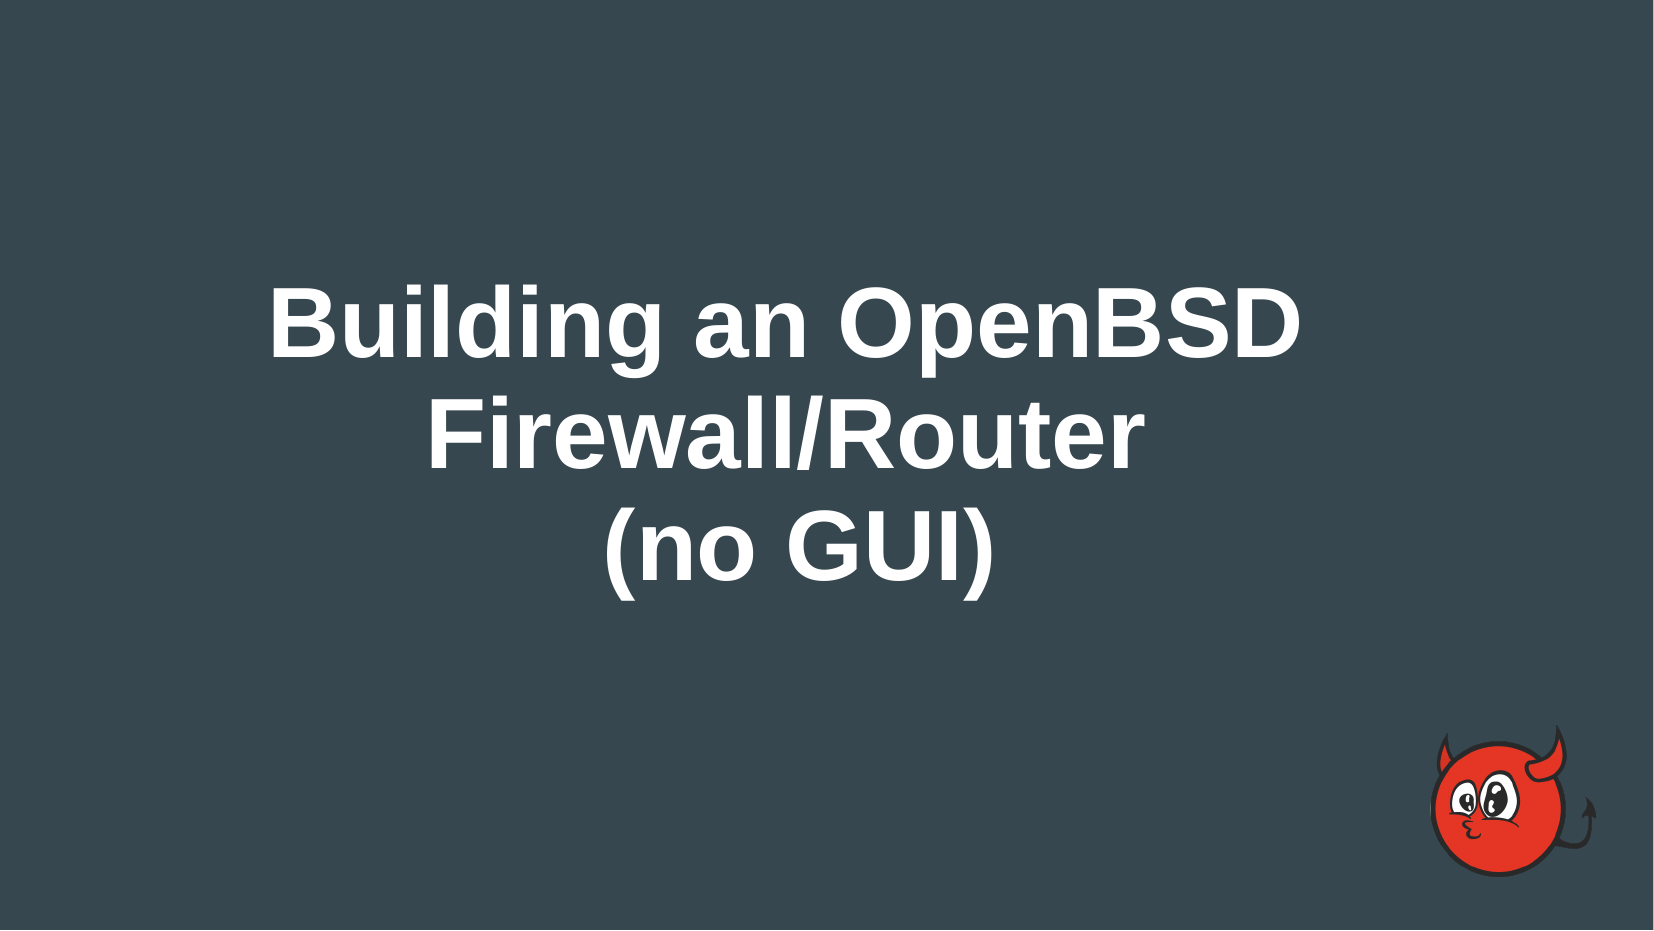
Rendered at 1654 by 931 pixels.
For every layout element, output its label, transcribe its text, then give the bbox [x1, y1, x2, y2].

subtitle Building an OpenBSD Firewall/Router (no GUI) [90, 73, 1510, 796]
picture [1427, 717, 1598, 888]
